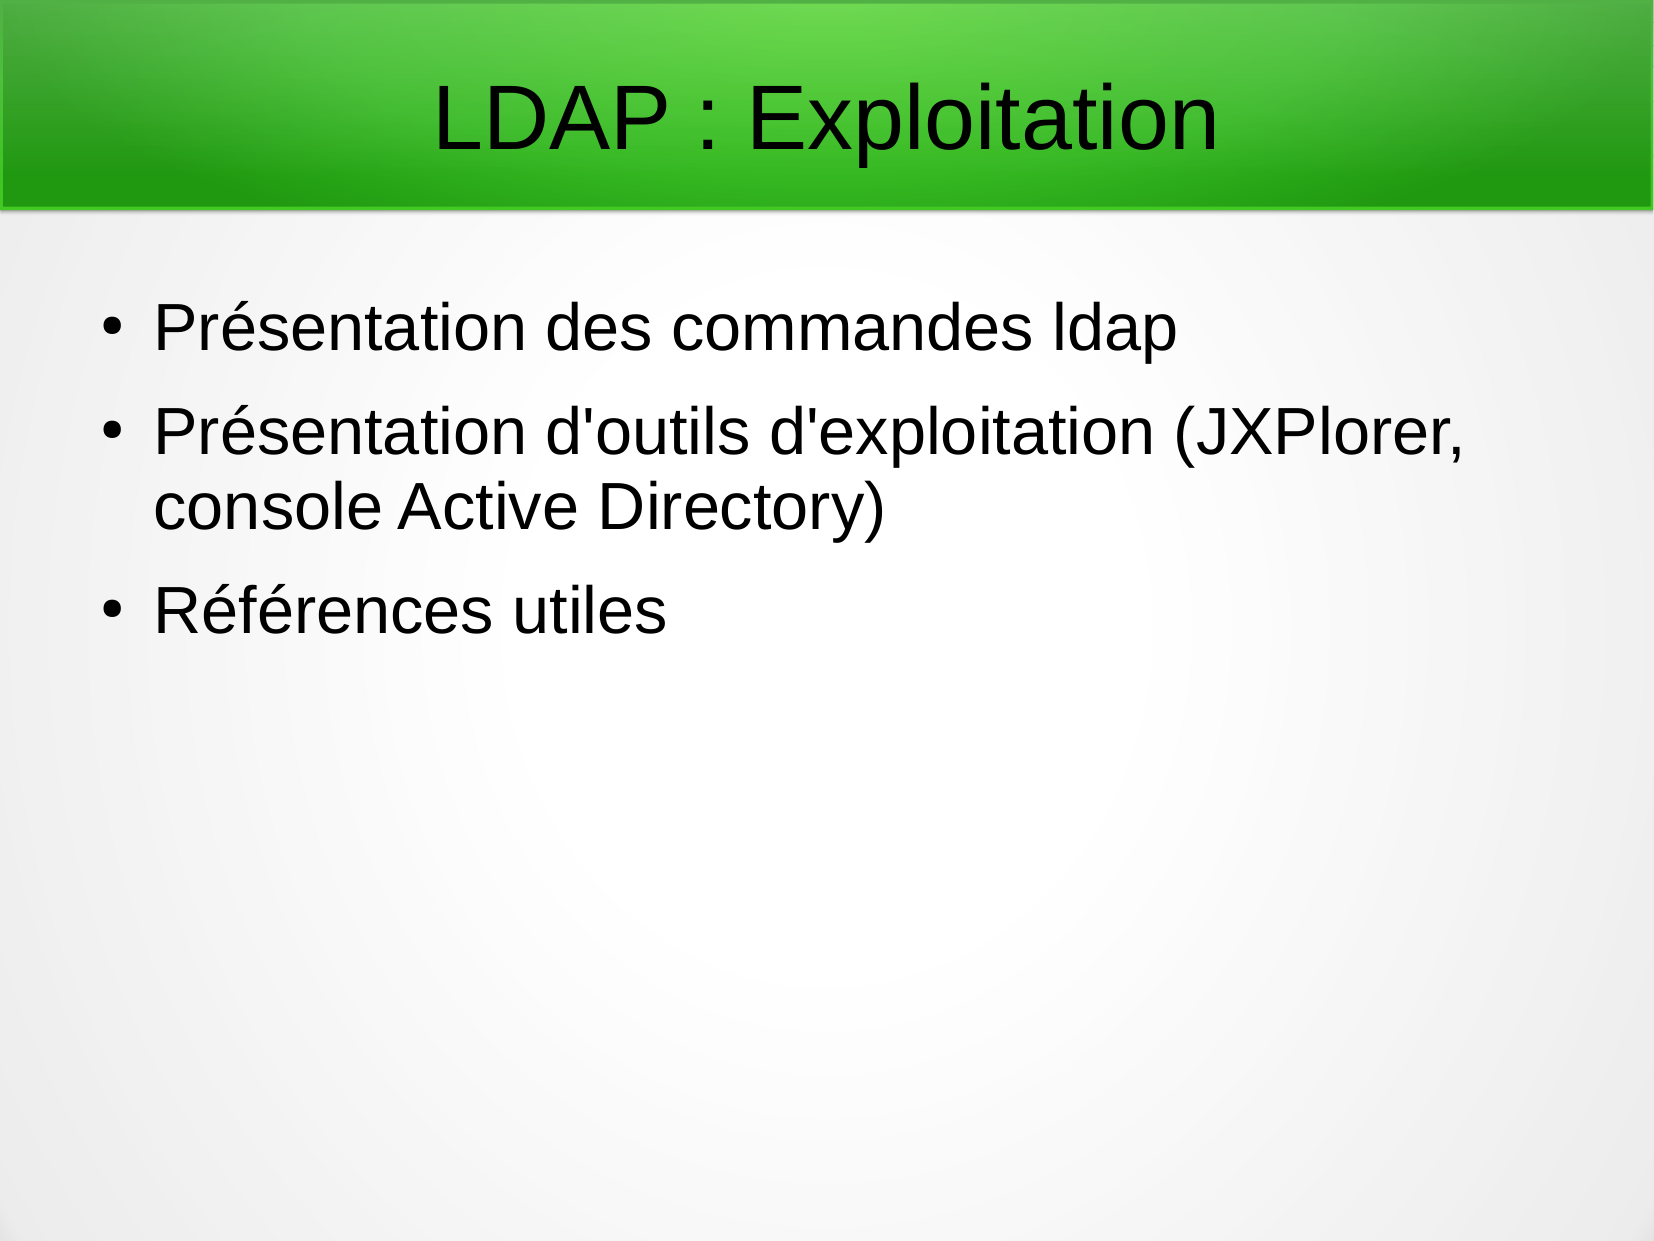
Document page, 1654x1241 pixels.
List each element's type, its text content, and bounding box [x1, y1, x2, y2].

title LDAP : Exploitation [82, 47, 1571, 189]
list Présentation des commandes ldap Présentation d'outils d'exploitation (JXPlorer, console Active Directory) Références utiles [82, 290, 1571, 1010]
